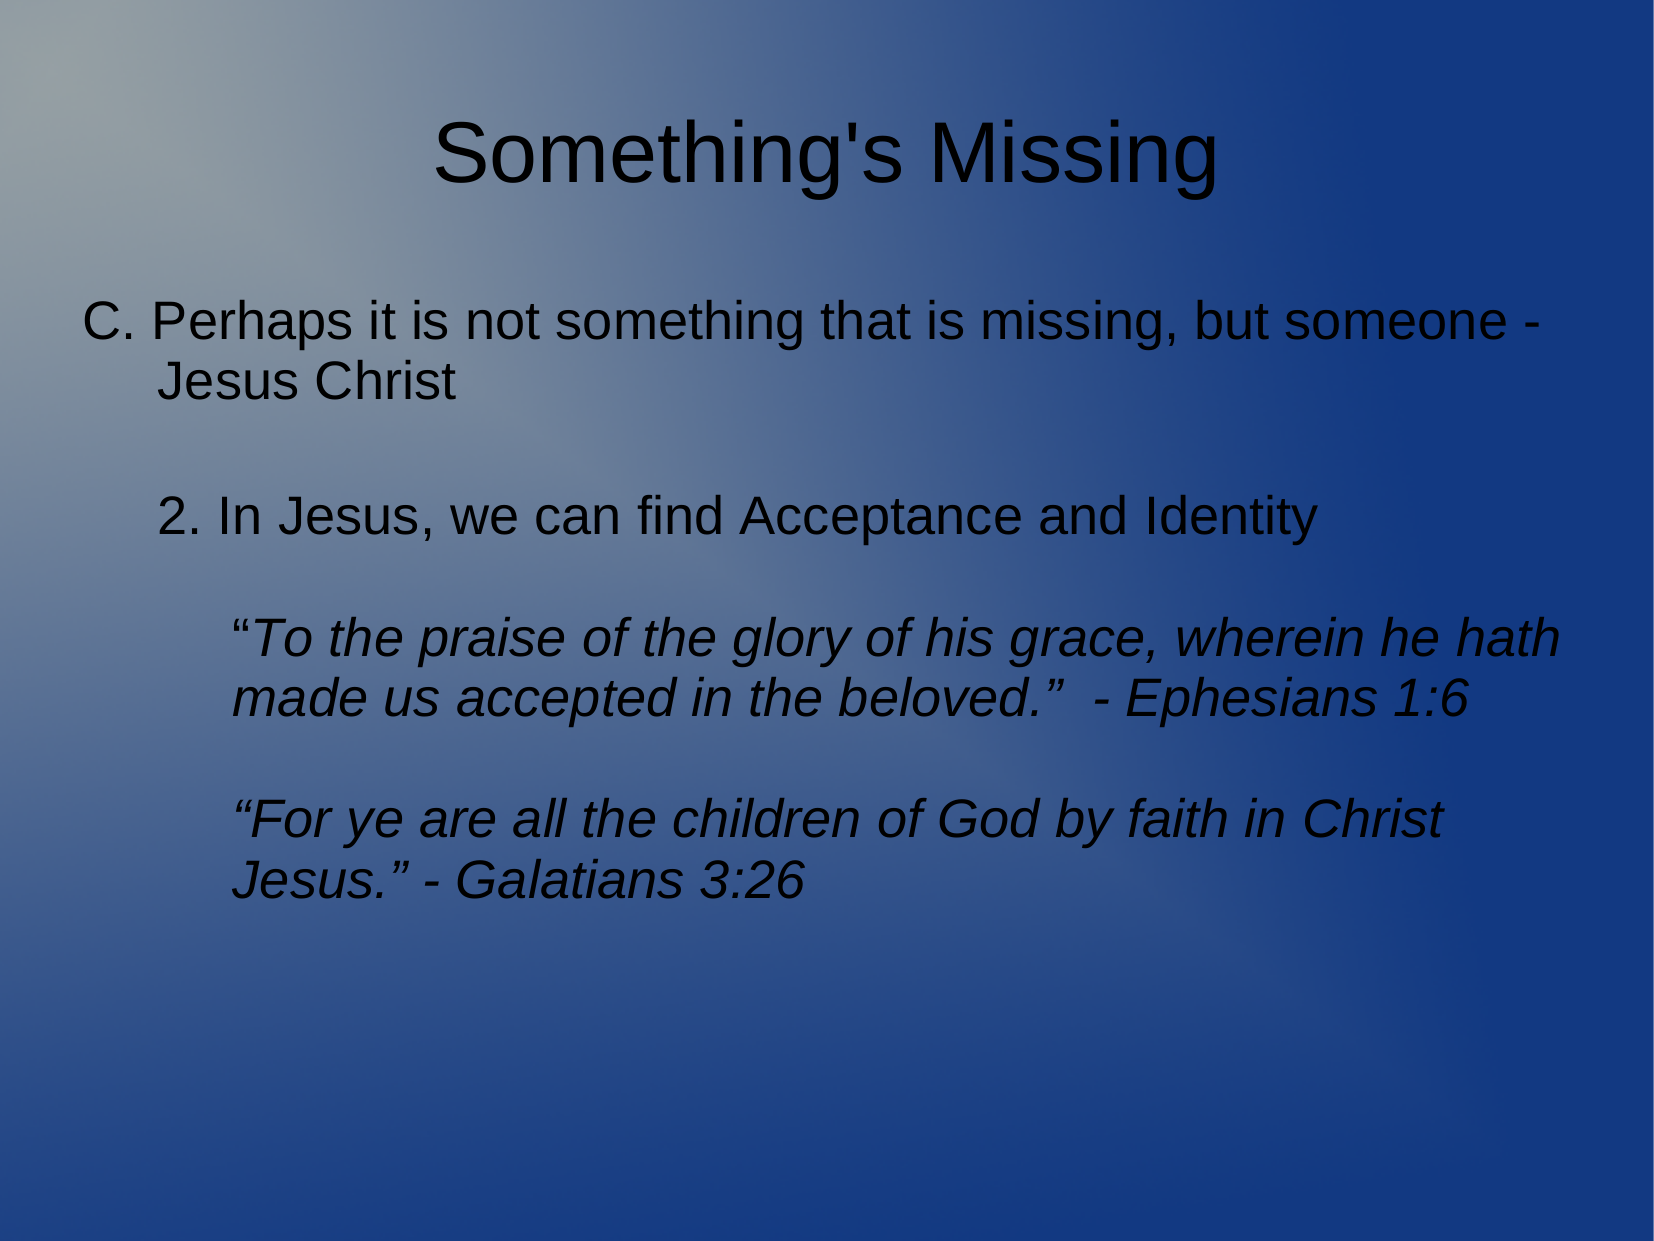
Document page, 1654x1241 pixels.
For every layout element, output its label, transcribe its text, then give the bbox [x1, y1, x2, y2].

subtitle C. Perhaps it is not something that is missing, but someone - Jesus Christ 2. In Jesus, we can find Acceptance and Identity “To the praise of the glory of his grace, wherein he hath made us accepted in the beloved.” - Ephesians 1:6 “For ye are all the children of God by faith in Christ Jesus.” - Galatians 3:26 [82, 290, 1571, 1109]
title Something's Missing [82, 49, 1571, 257]
picture [0, 0, 1654, 1241]
